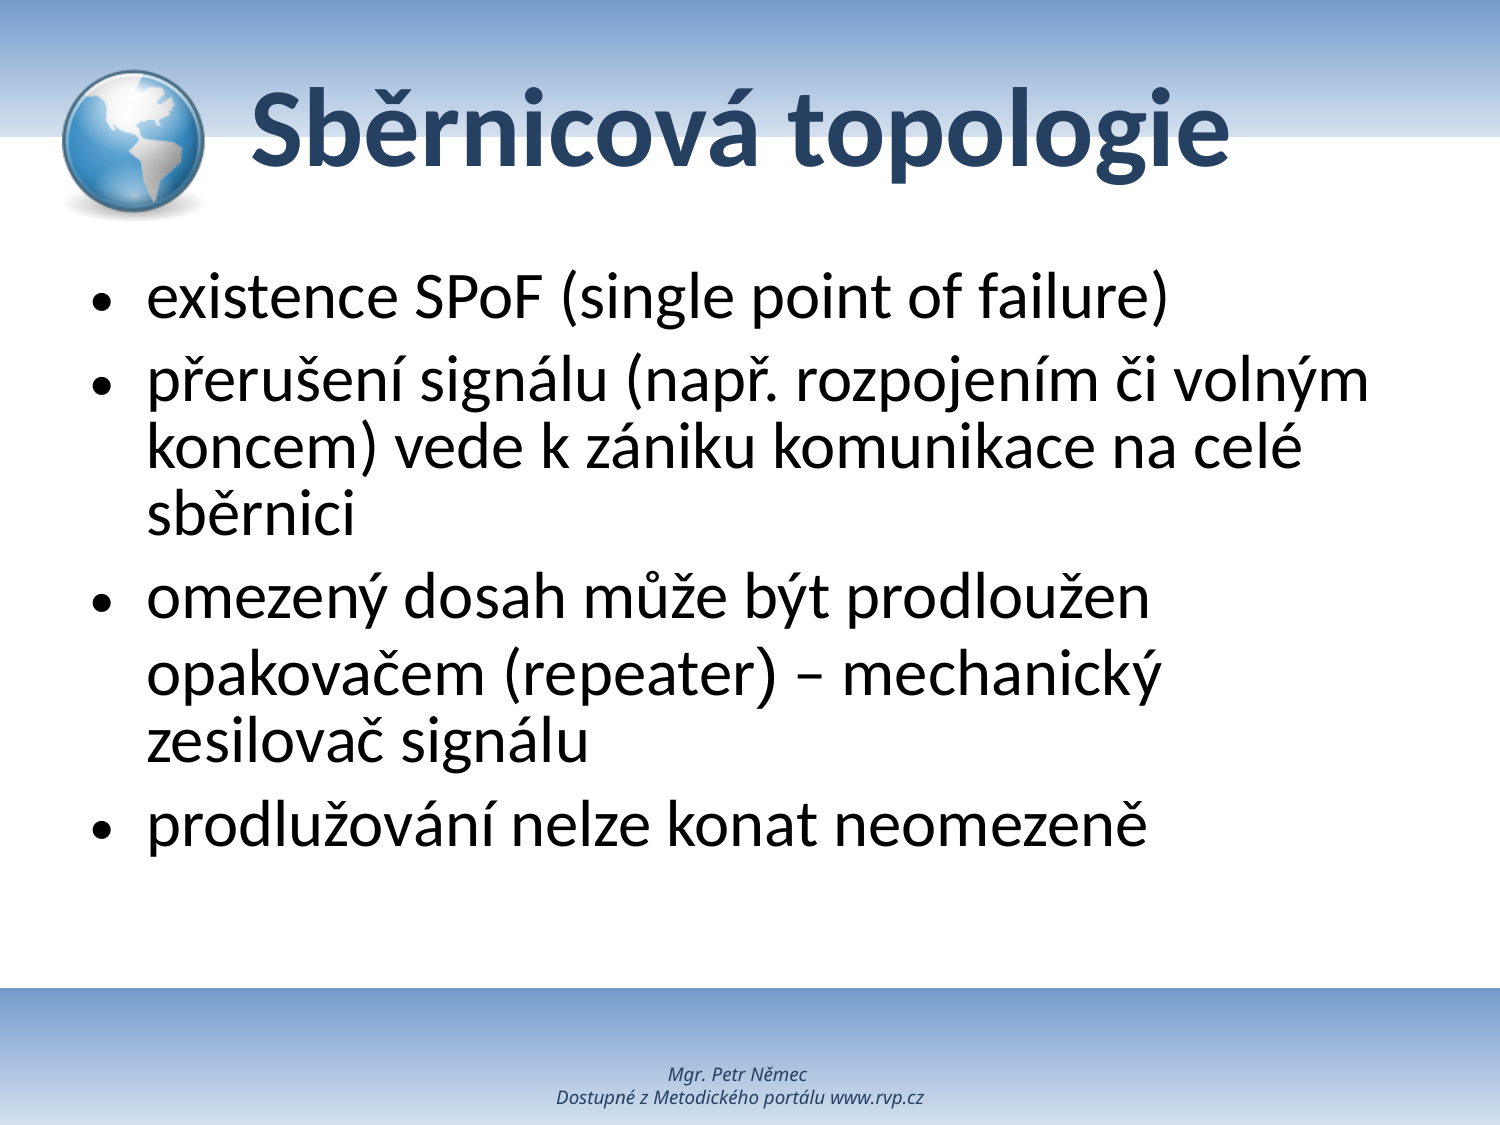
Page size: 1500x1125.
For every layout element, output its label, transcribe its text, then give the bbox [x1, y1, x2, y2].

title Sběrnicová topologie [235, 45, 1426, 233]
picture [56, 67, 211, 222]
list existence SPoF (single point of failure) přerušení signálu (např. rozpojením či volným koncem) vede k zániku komunikace na celé sběrnici omezený dosah může být prodloužen opakovačem (repeater) – mechanický zesilovač signálu prodlužování nelze konat neomezeně [75, 260, 1426, 1004]
